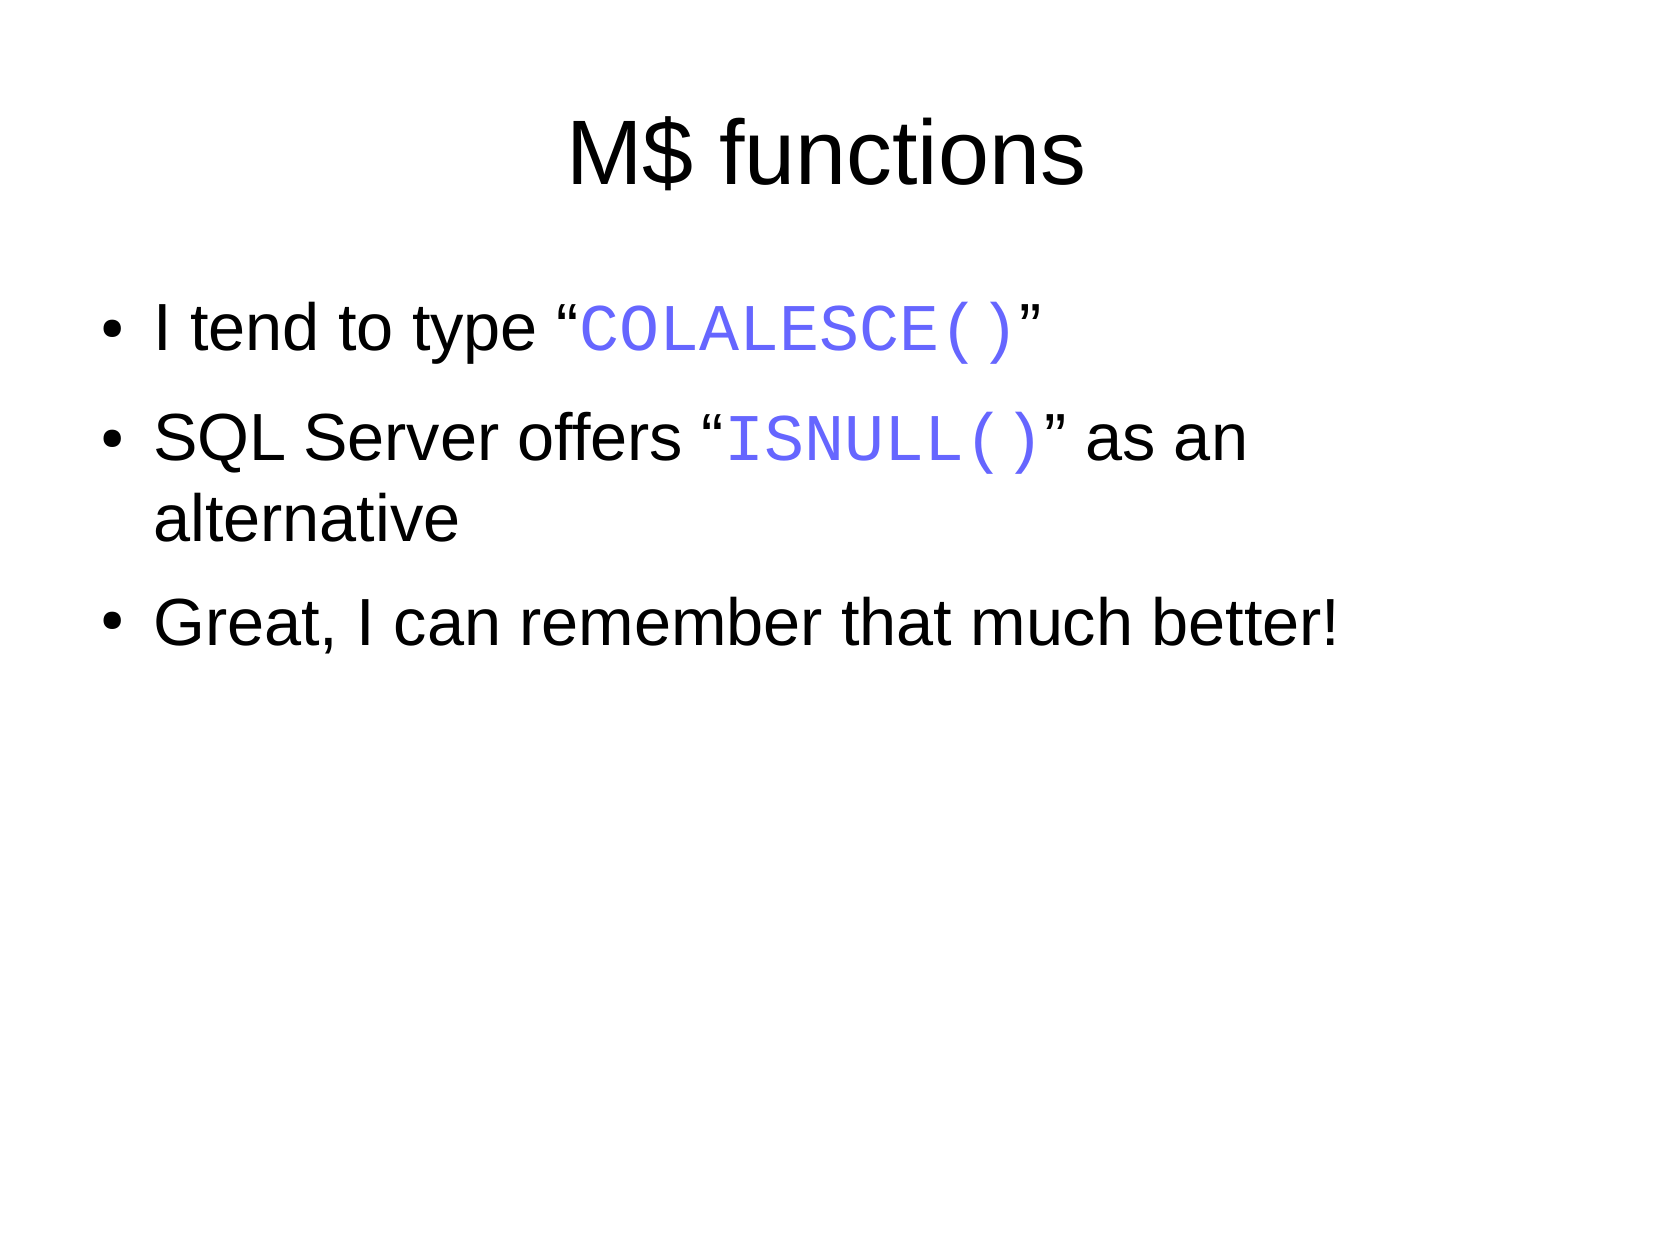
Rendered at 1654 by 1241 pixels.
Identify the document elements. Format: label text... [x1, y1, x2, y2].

list I tend to type “COLALESCE()” SQL Server offers “ISNULL()” as an alternative Great, I can remember that much better! [82, 290, 1571, 1010]
title M$ functions [82, 49, 1571, 257]
